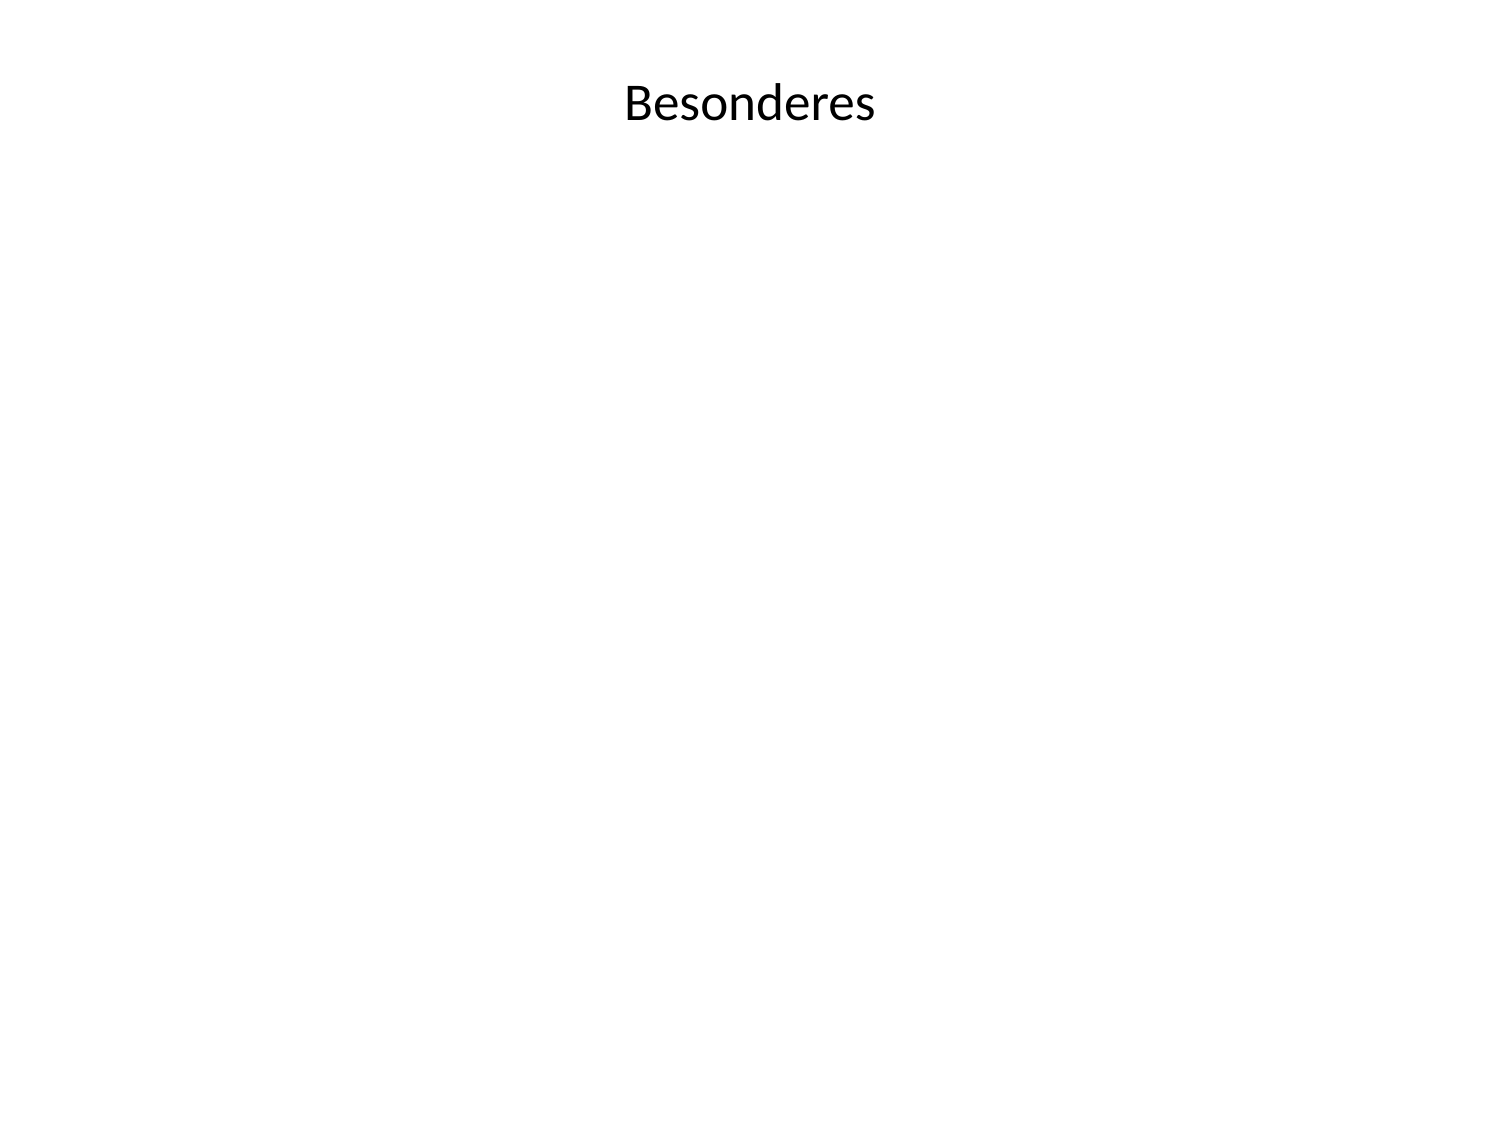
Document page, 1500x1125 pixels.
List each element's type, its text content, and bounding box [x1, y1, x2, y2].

title Besonderes [75, 45, 1425, 233]
